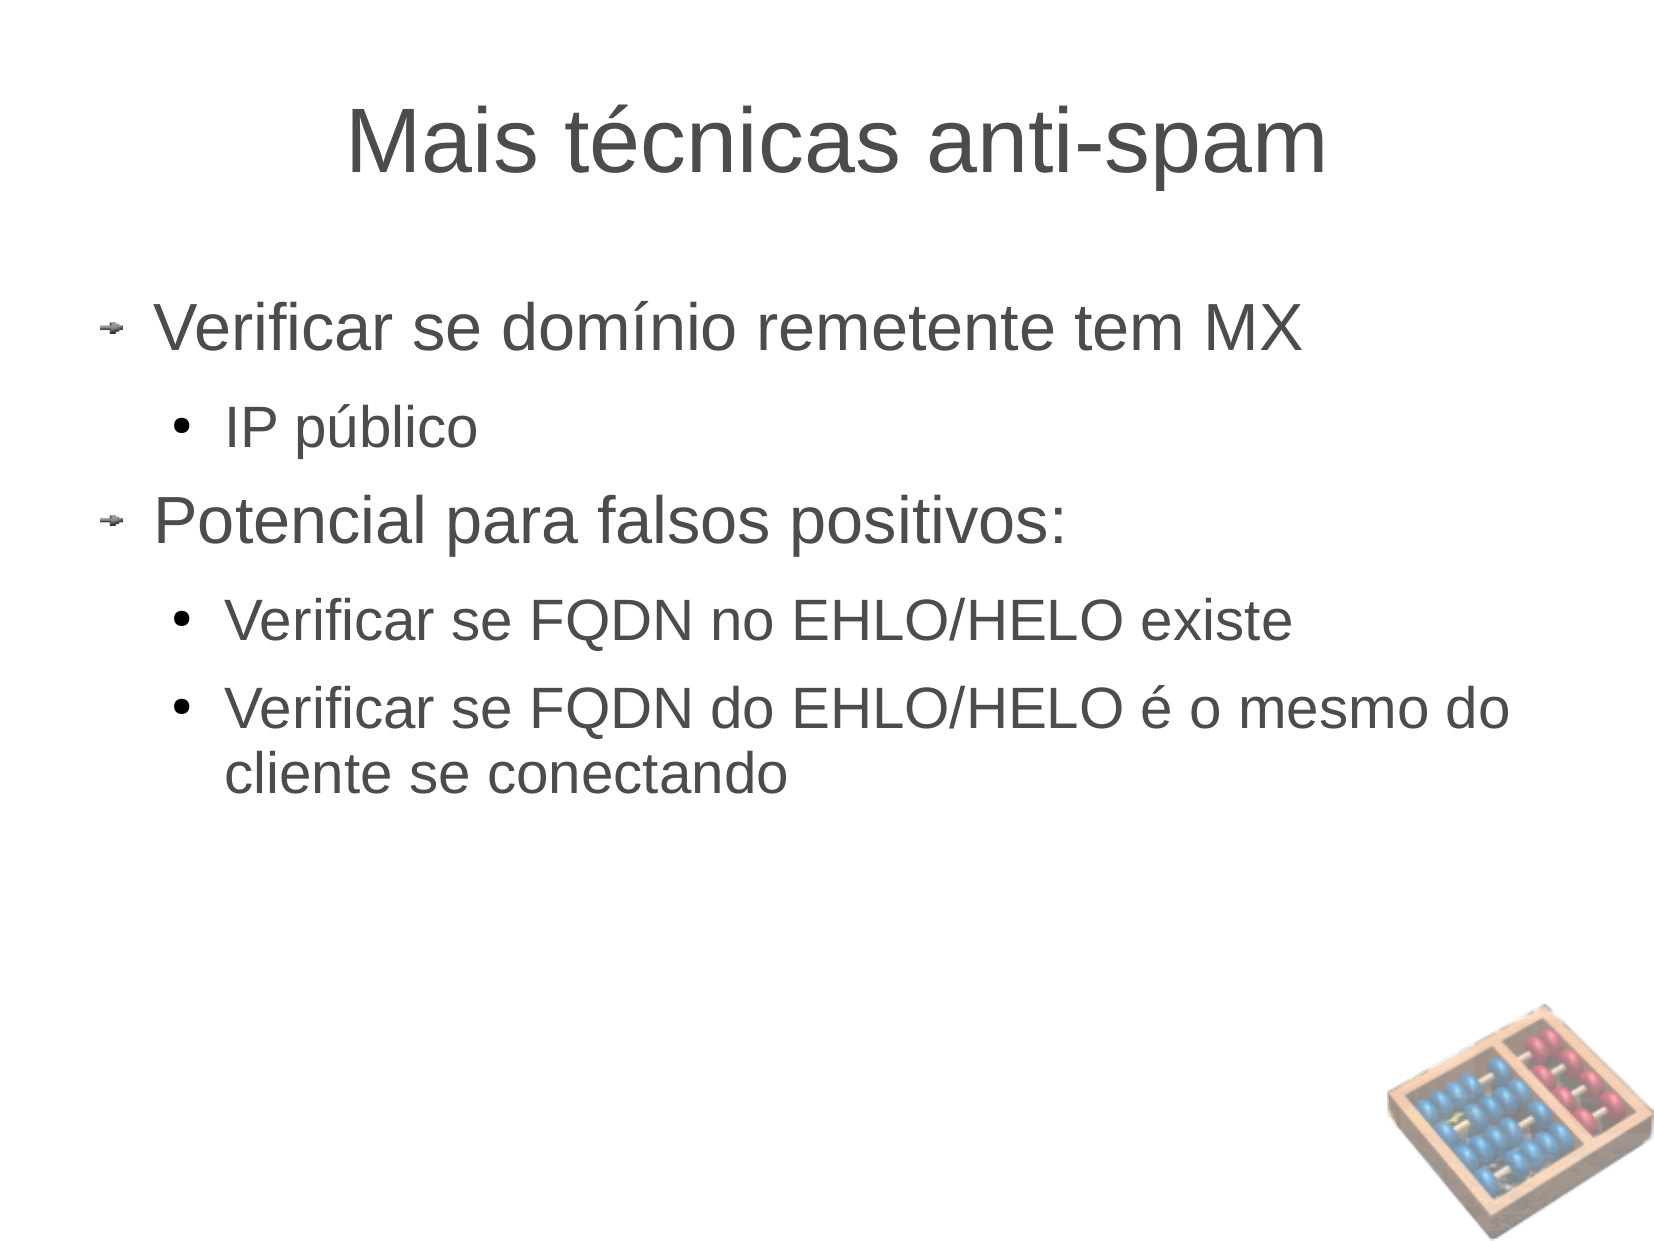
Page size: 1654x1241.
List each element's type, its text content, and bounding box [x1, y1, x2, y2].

list Verificar se domínio remetente tem MX IP público Potencial para falsos positivos: Verificar se FQDN no EHLO/HELO existe Verificar se FQDN do EHLO/HELO é o mesmo do cliente se conectando [82, 290, 1571, 1109]
title Mais técnicas anti-spam [75, 44, 1601, 238]
